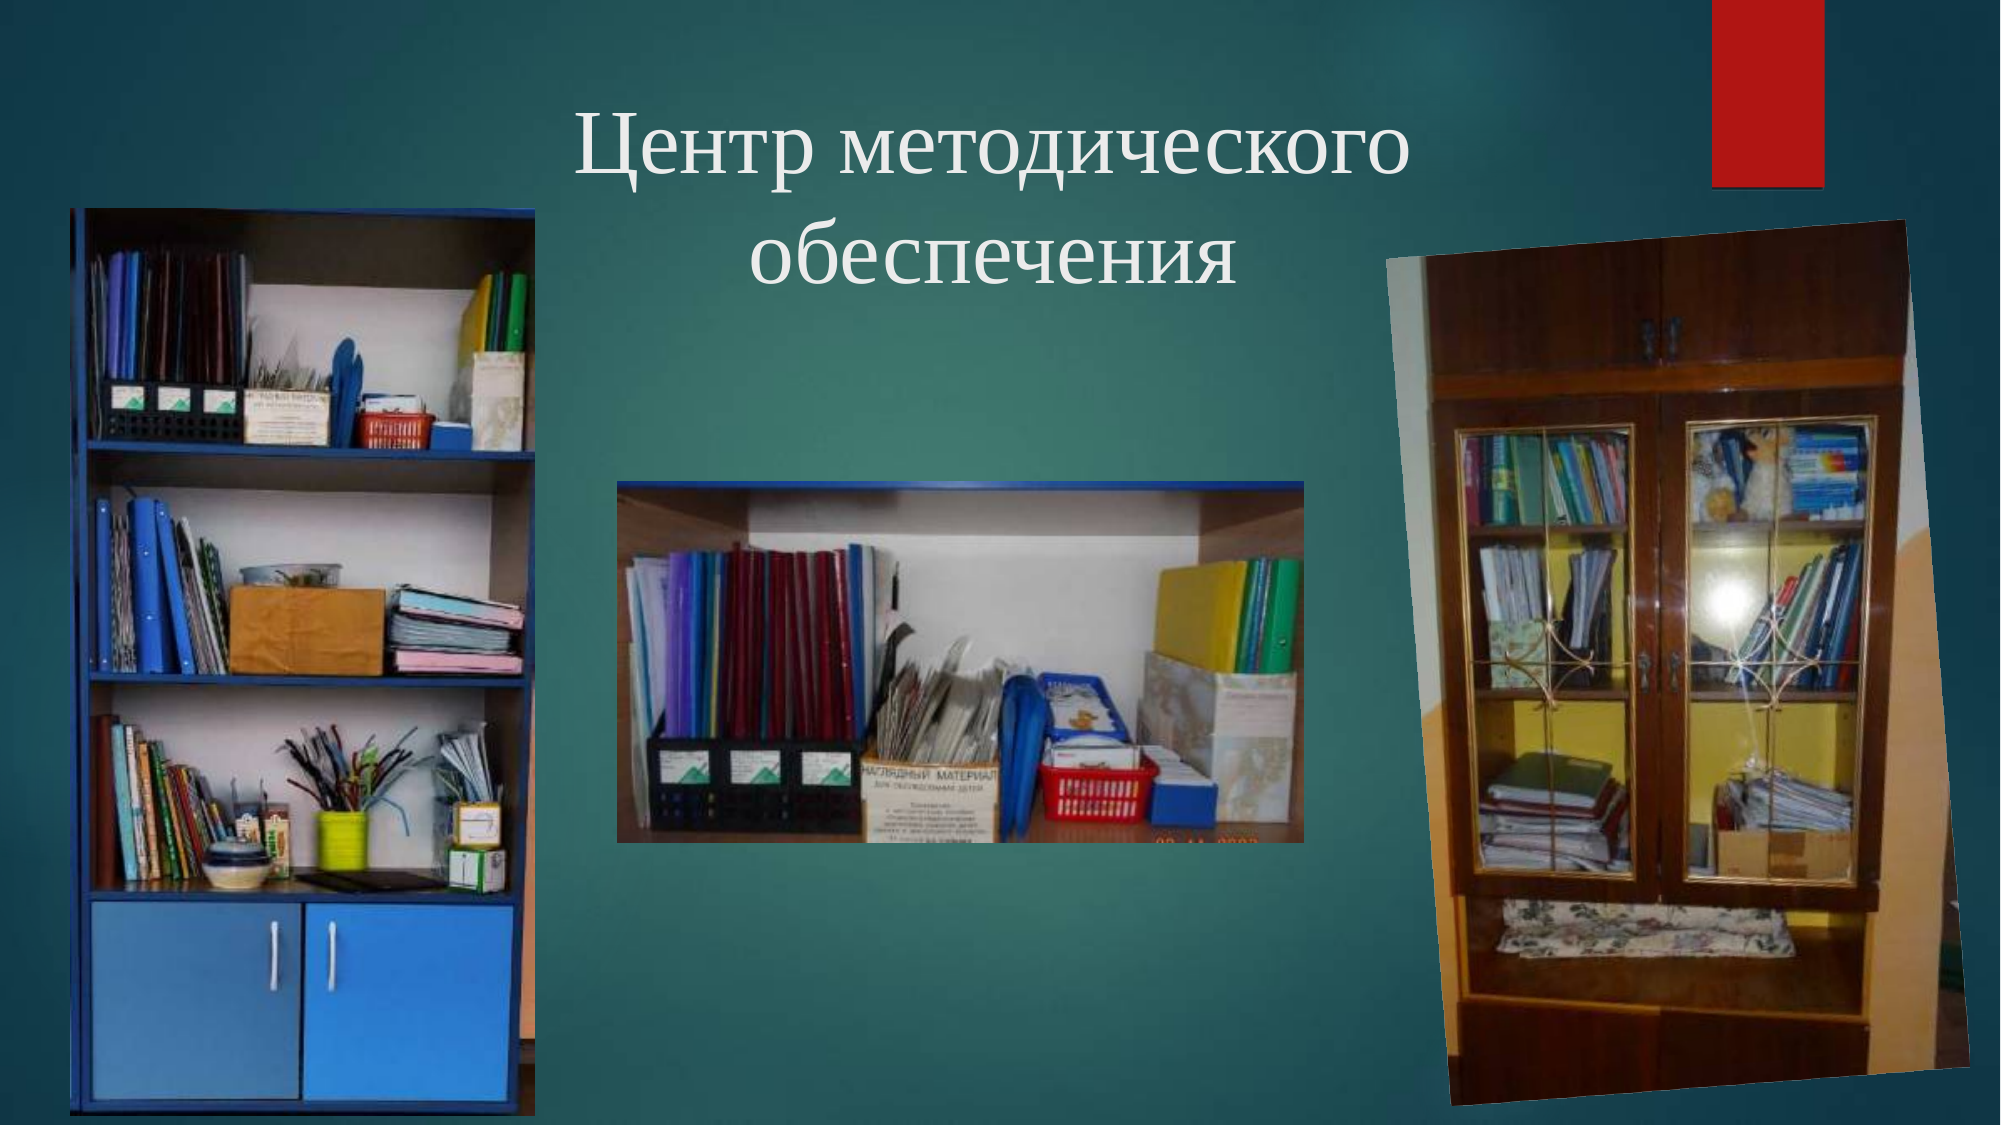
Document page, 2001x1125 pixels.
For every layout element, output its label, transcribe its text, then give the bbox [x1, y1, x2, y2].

picture [0, 0, 2001, 1125]
text_box Центр методического обеспечения [337, 74, 1649, 304]
